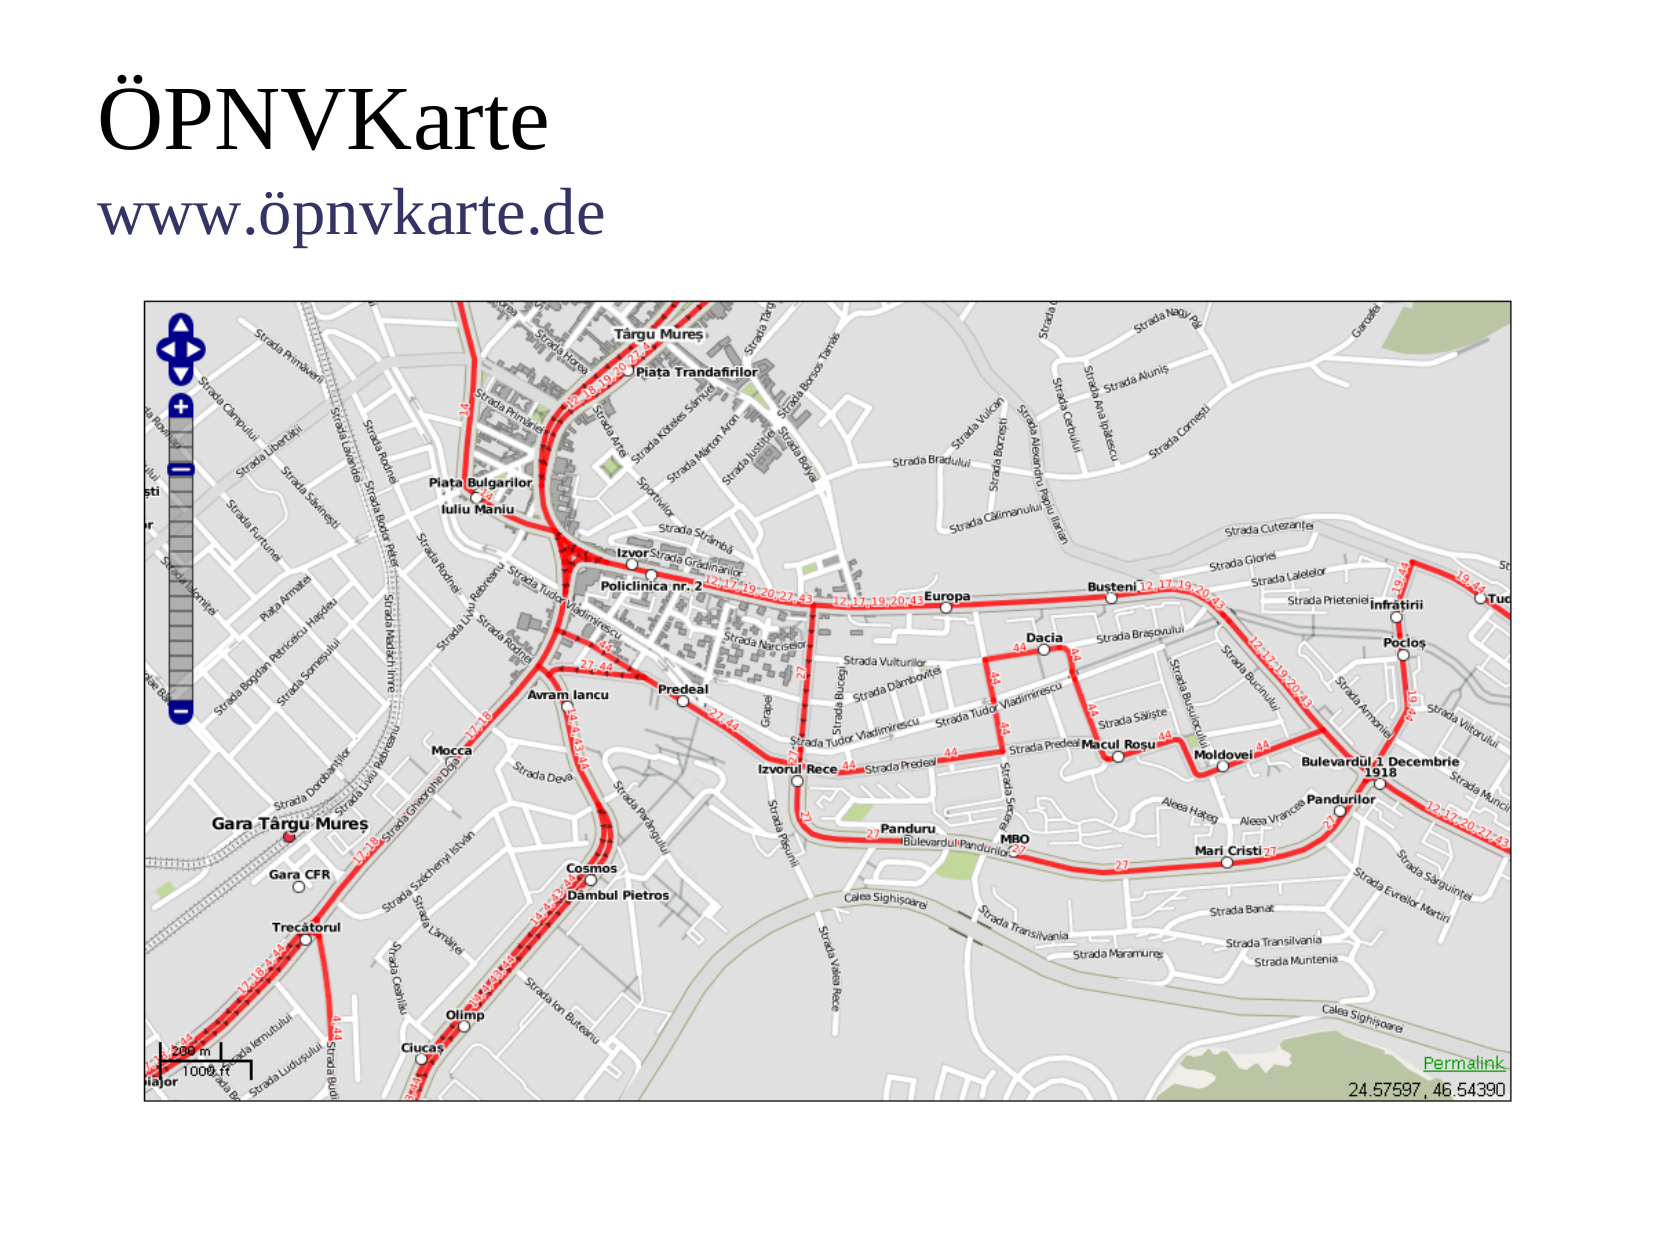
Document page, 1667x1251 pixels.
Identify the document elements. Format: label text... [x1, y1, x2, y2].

title ÖPNVKarte www.öpnvkarte.de [82, 41, 1571, 265]
picture [133, 290, 1520, 1111]
